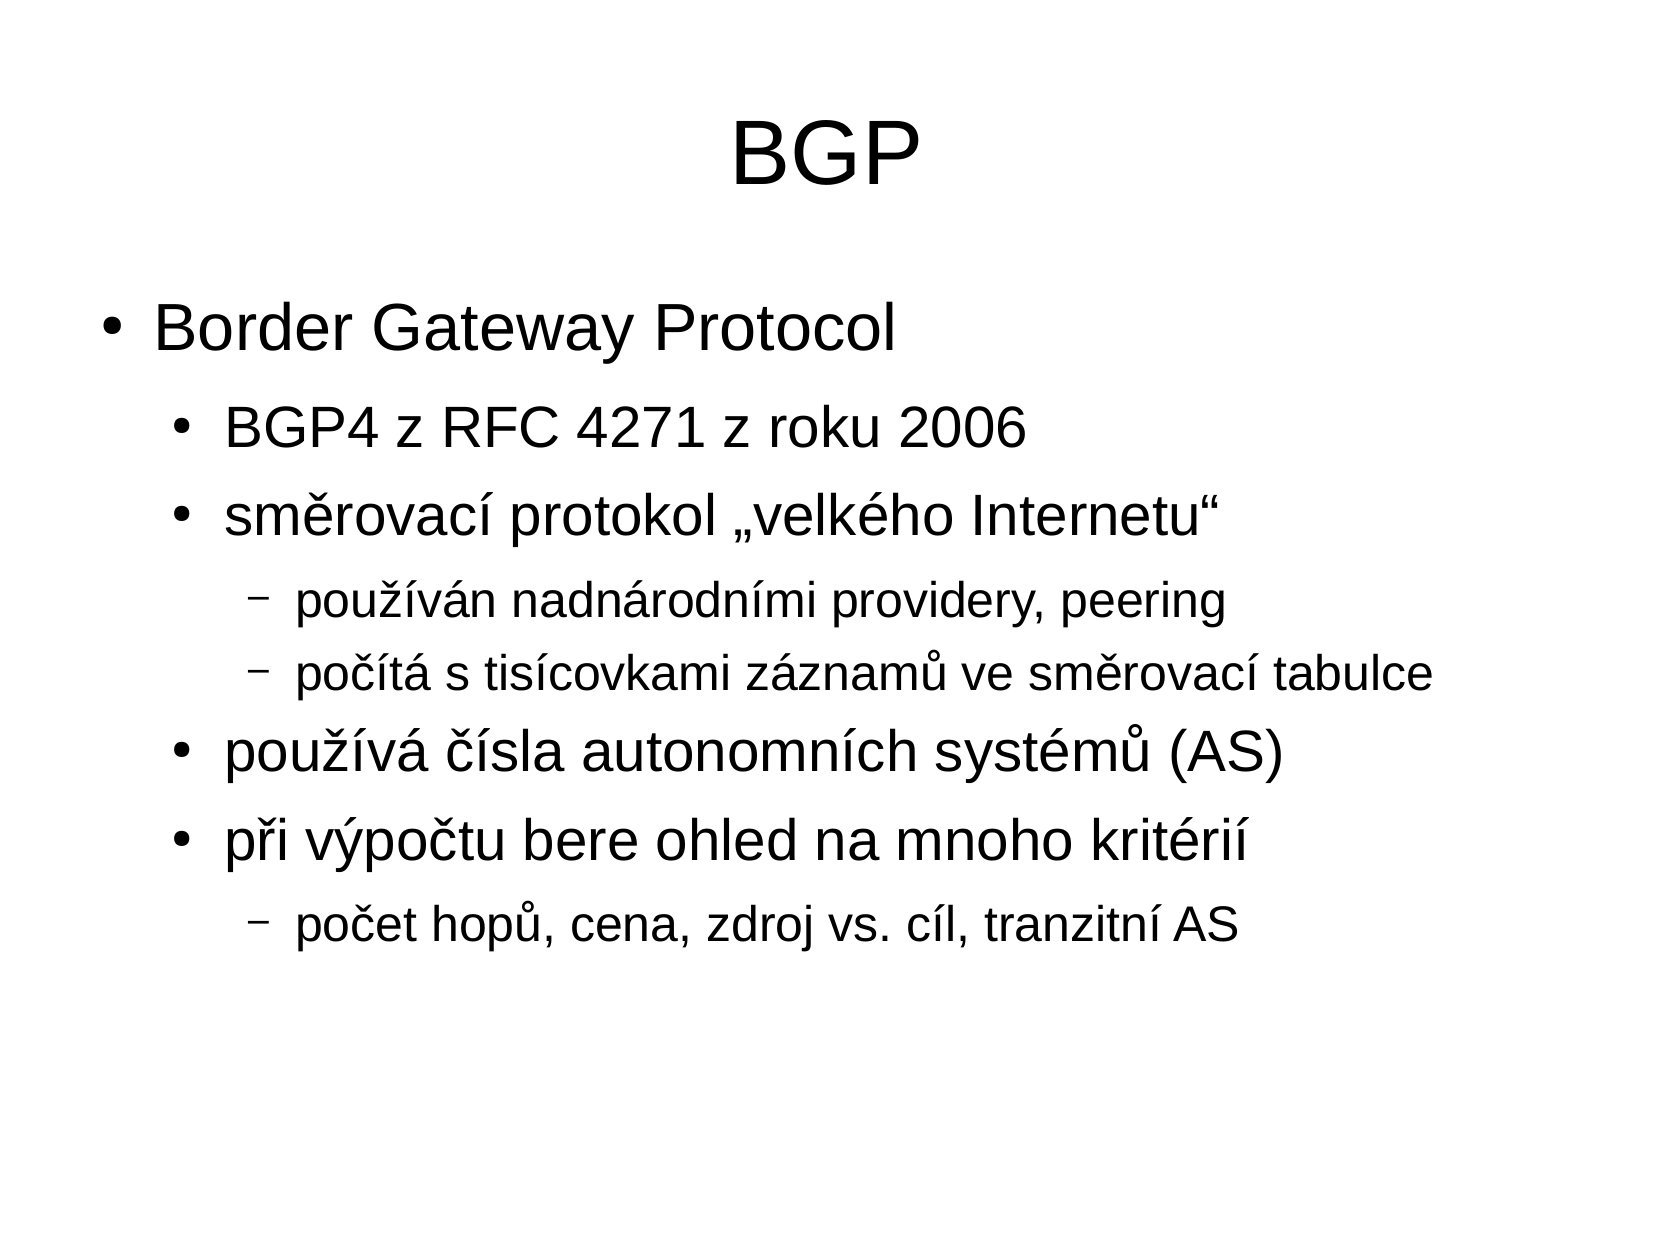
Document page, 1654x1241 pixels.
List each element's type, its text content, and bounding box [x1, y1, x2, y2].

title BGP [82, 49, 1571, 257]
list Border Gateway Protocol BGP4 z RFC 4271 z roku 2006 směrovací protokol „velkého Internetu“ používán nadnárodními providery, peering počítá s tisícovkami záznamů ve směrovací tabulce používá čísla autonomních systémů (AS) při výpočtu bere ohled na mnoho kritérií počet hopů, cena, zdroj vs. cíl, tranzitní AS [82, 290, 1571, 1010]
